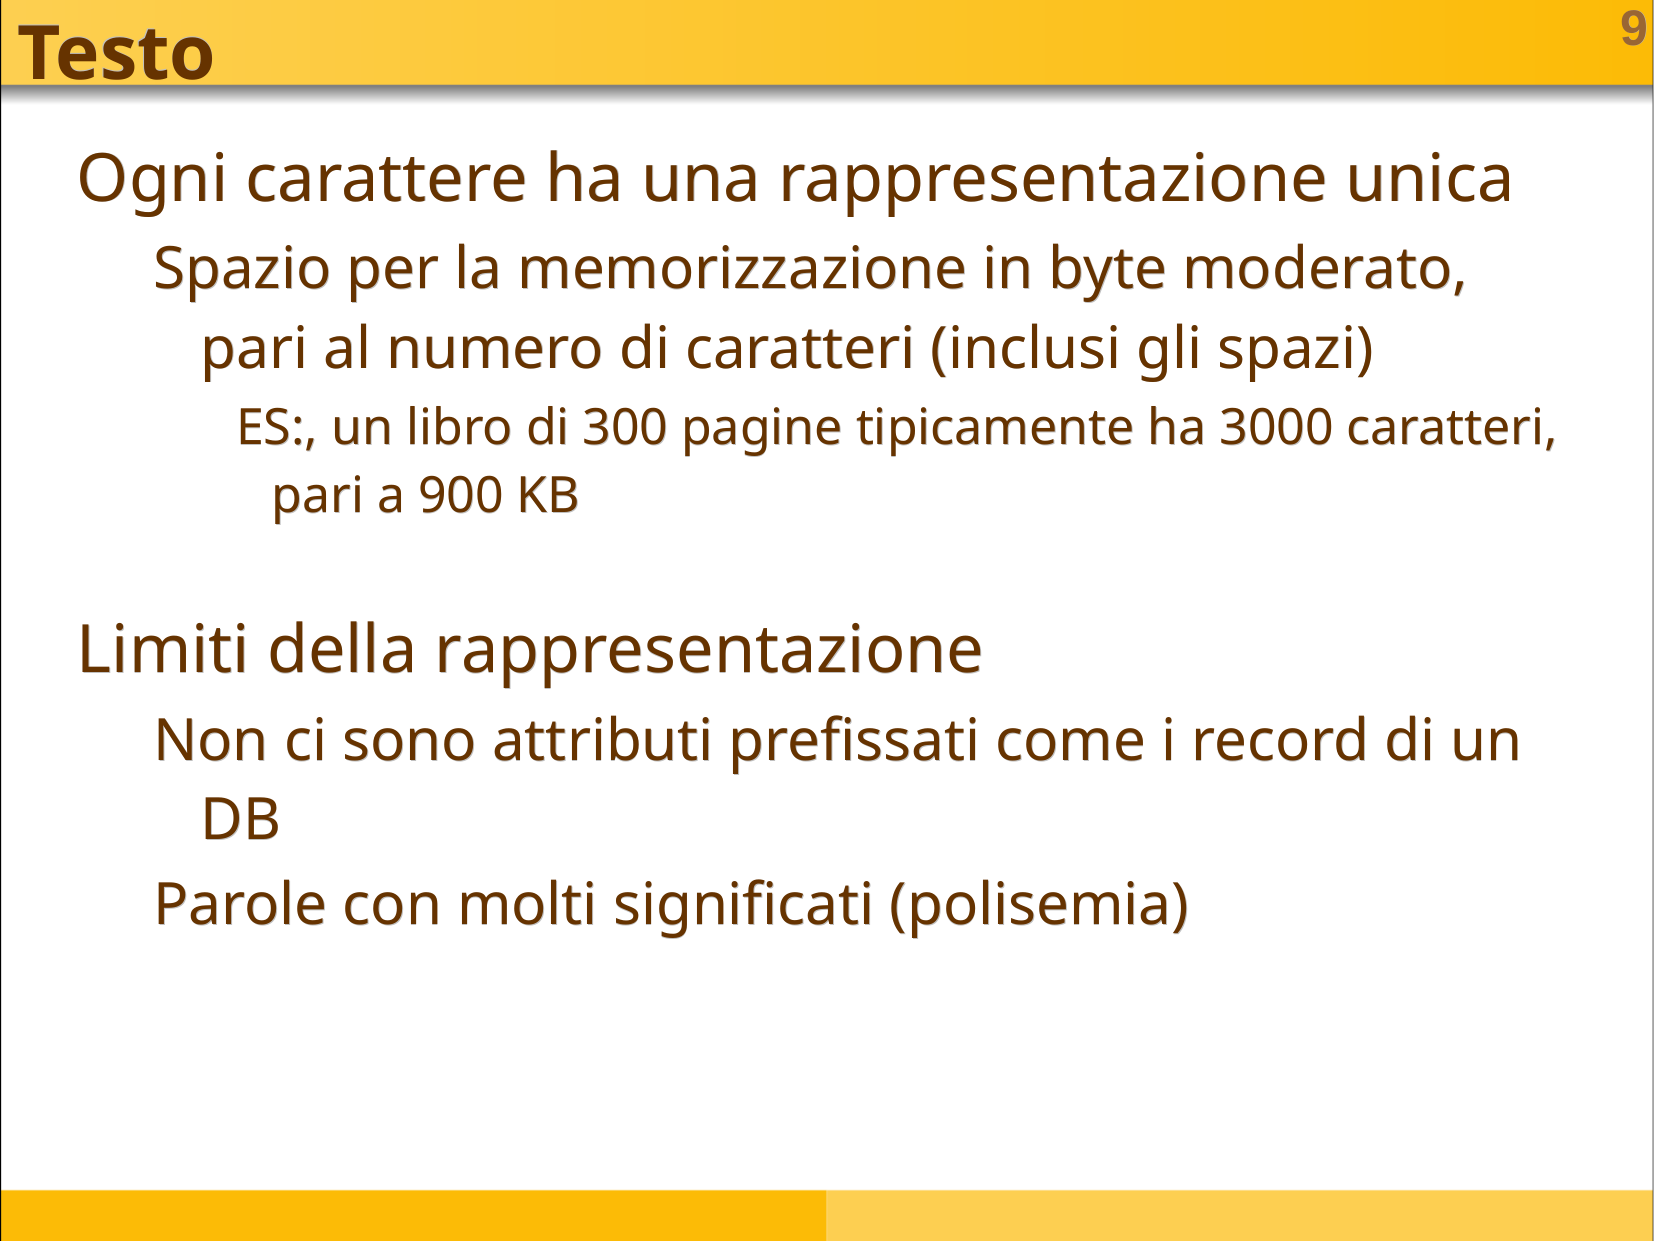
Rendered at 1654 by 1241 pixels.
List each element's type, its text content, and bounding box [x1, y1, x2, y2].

list Ogni carattere ha una rappresentazione unica Spazio per la memorizzazione in byte moderato, pari al numero di caratteri (inclusi gli spazi) ES:, un libro di 300 pagine tipicamente ha 3000 caratteri, pari a 900 KB Limiti della rappresentazione Non ci sono attributi prefissati come i record di un DB Parole con molti significati (polisemia) [59, 129, 1595, 1164]
title Testo [0, 0, 1477, 87]
picture [0, 0, 1654, 1241]
